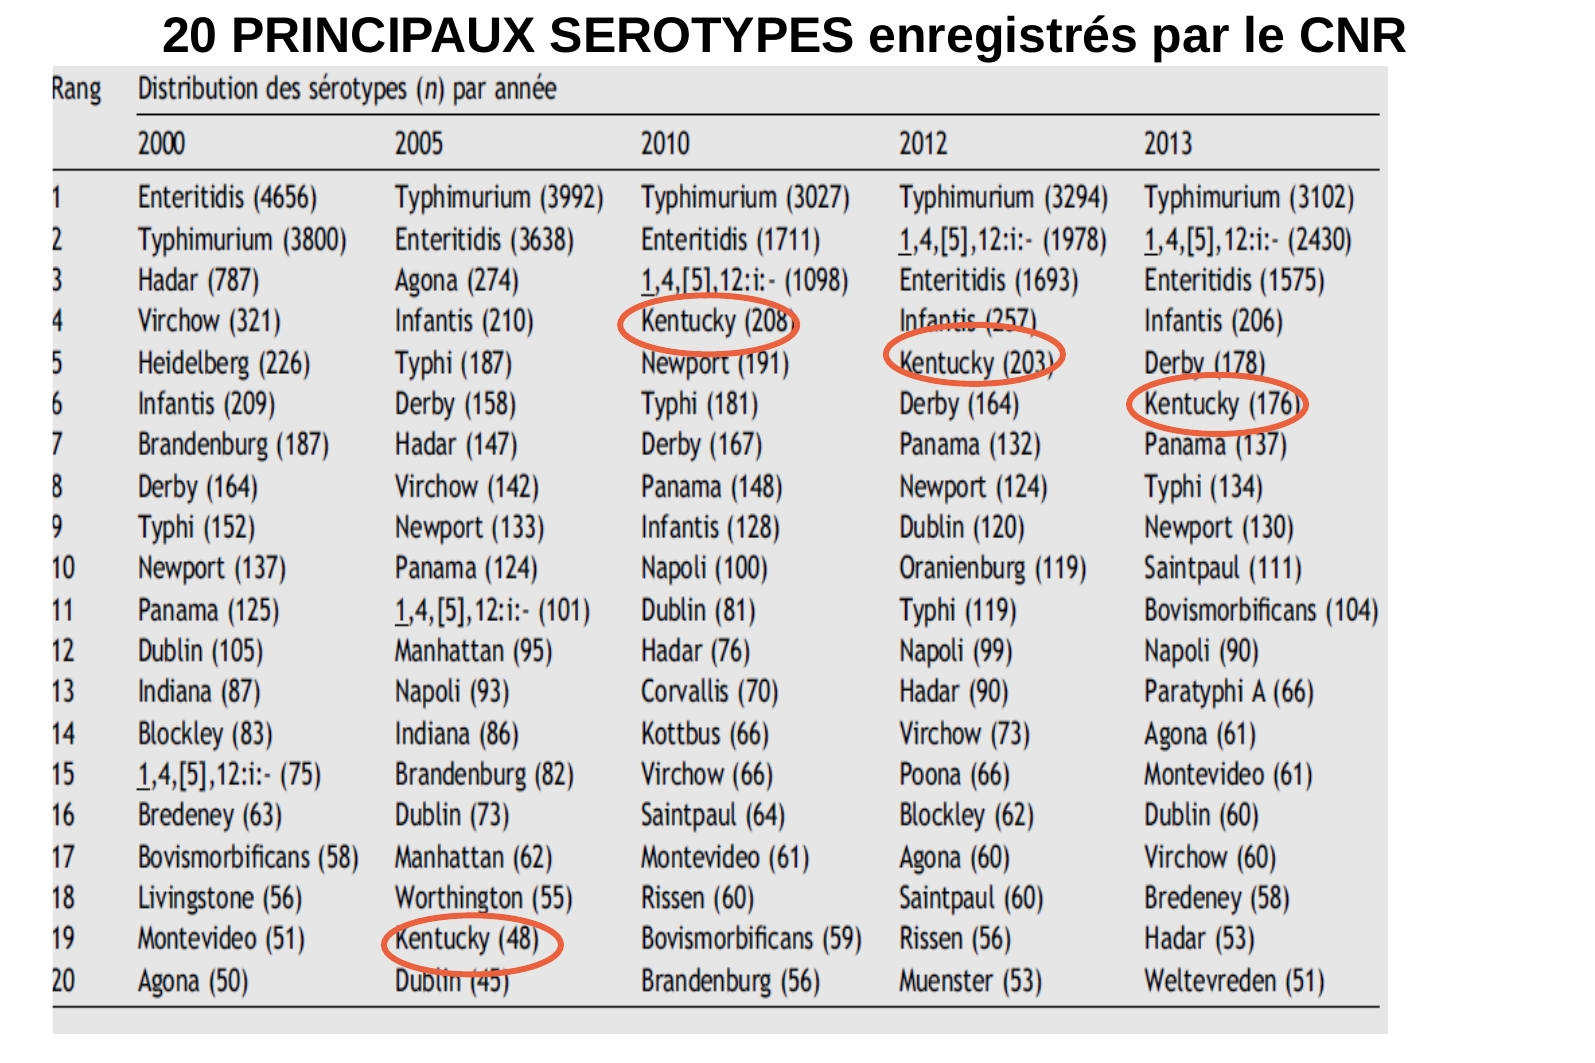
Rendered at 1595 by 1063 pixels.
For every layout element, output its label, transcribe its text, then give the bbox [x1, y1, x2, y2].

text_box 20 PRINCIPAUX SEROTYPES enregistrés par le CNR [147, 0, 1595, 72]
picture [52, 66, 1388, 1034]
